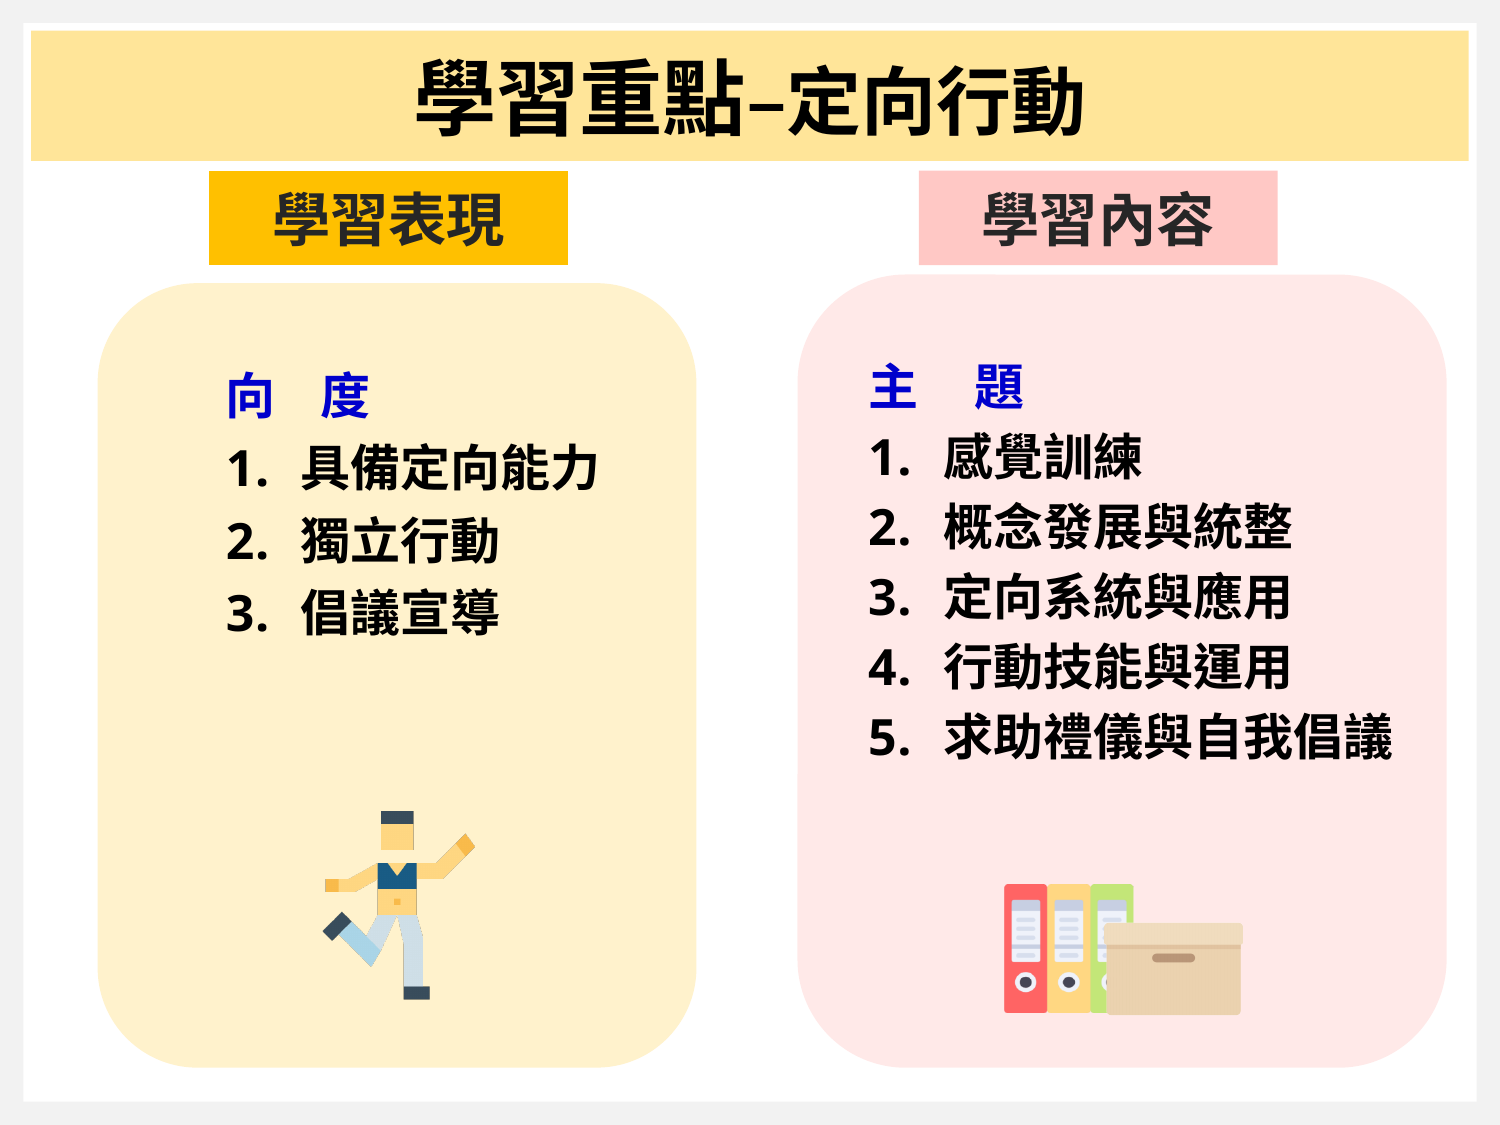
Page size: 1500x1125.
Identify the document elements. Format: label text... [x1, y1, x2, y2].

text_box 學習重點–定向行動 [31, 30, 1469, 161]
picture [293, 801, 501, 1009]
text_box [797, 274, 1447, 1068]
text_box 向 度 具備定向能力 獨立行動 倡議宣導 [211, 356, 616, 650]
text_box 學習表現 [209, 171, 568, 265]
text_box 主 題 感覺訓練 概念發展與統整 定向系統與應用 行動技能與運用 求助禮儀與自我倡議 [853, 348, 1423, 773]
text_box 學習內容 [919, 171, 1278, 265]
picture [999, 884, 1243, 1033]
text_box [97, 283, 697, 1068]
